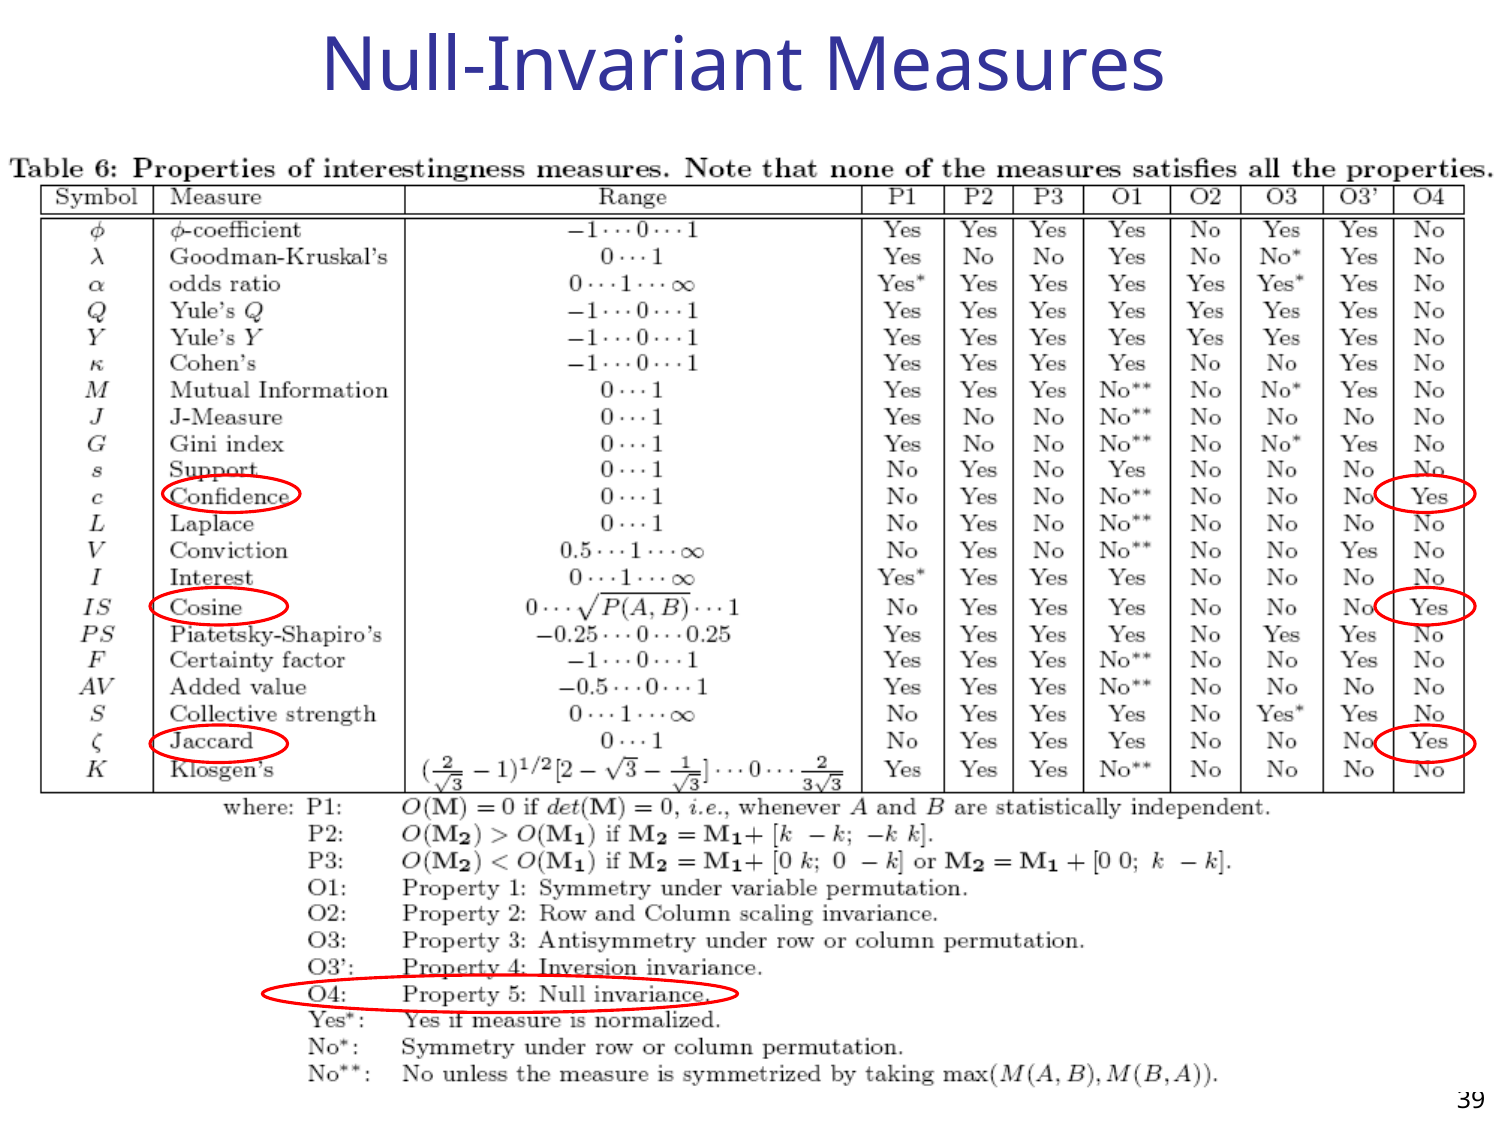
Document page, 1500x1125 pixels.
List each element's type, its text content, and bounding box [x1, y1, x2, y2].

text_box <number> [1187, 1092, 1500, 1125]
picture [0, 137, 1500, 1092]
title Null-Invariant Measures [62, 7, 1426, 113]
